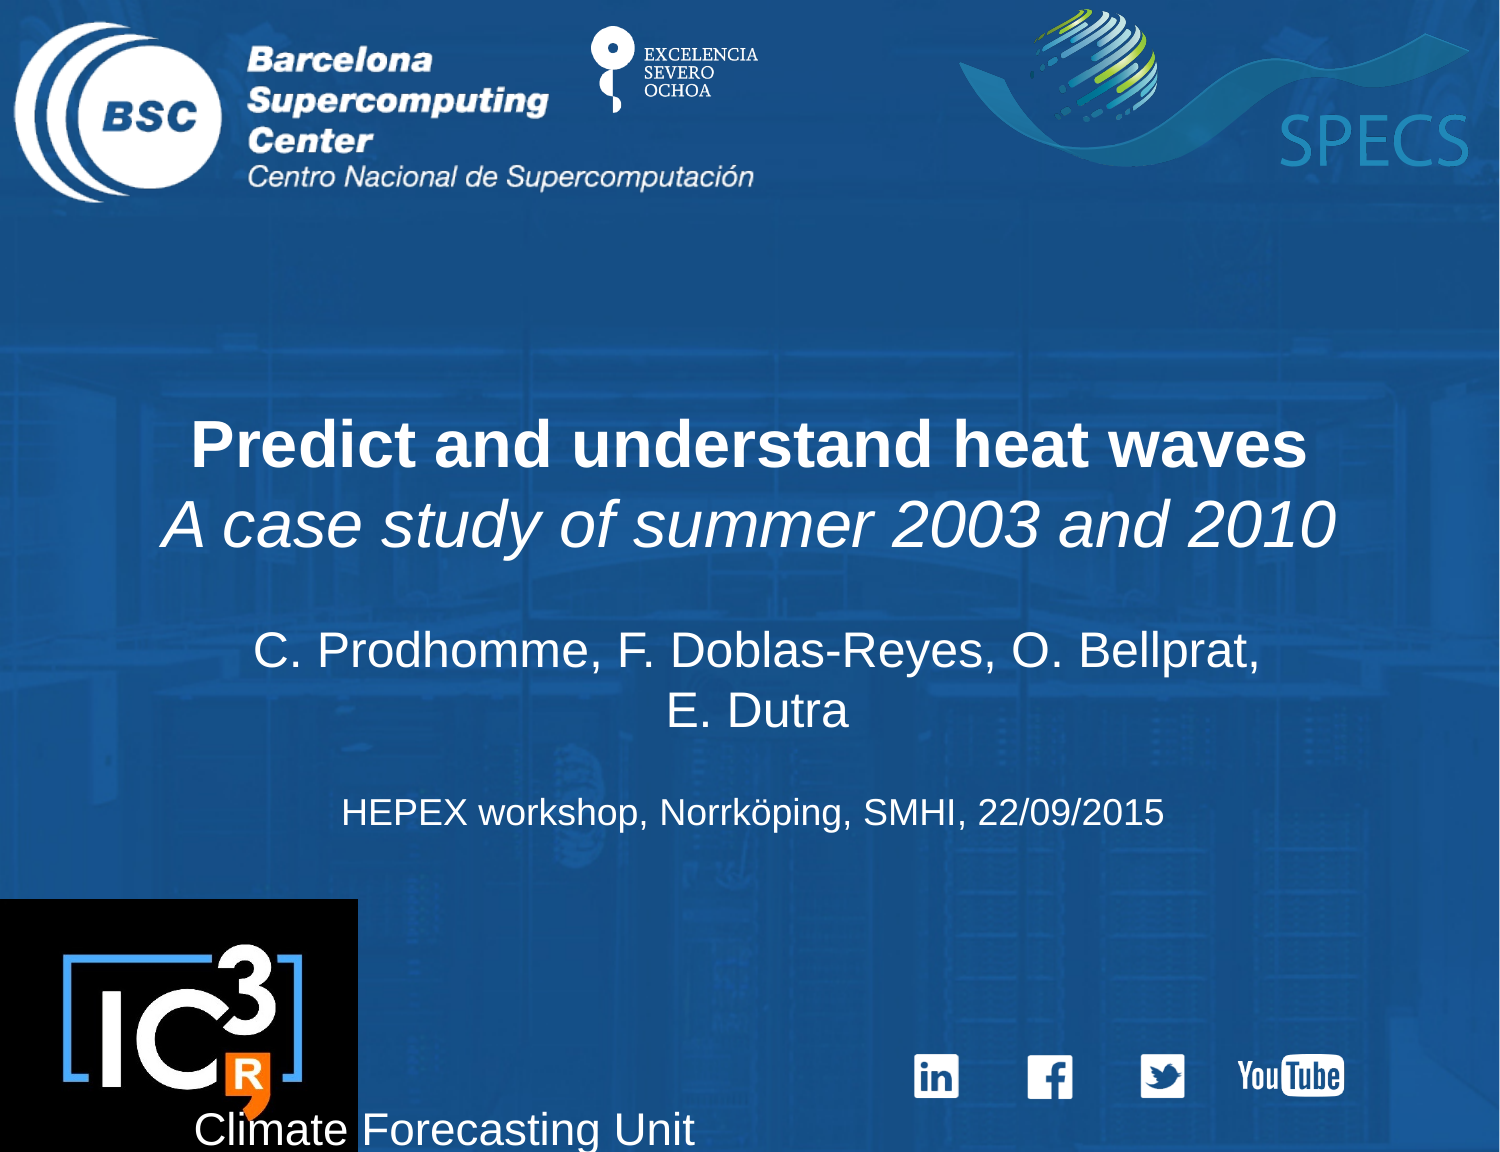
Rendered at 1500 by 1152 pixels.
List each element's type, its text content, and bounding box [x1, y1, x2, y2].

text_box C. Prodhomme, F. Doblas-Reyes, O. Bellprat, E. Dutra [224, 609, 1290, 718]
picture [581, 1123, 593, 1142]
picture [0, 0, 1500, 1152]
text_box HEPEX workshop, Norrköping, SMHI, 22/09/2015 [221, 780, 1285, 863]
text_box Predict and understand heat waves A case study of summer 2003 and 2010 [112, 357, 1388, 605]
